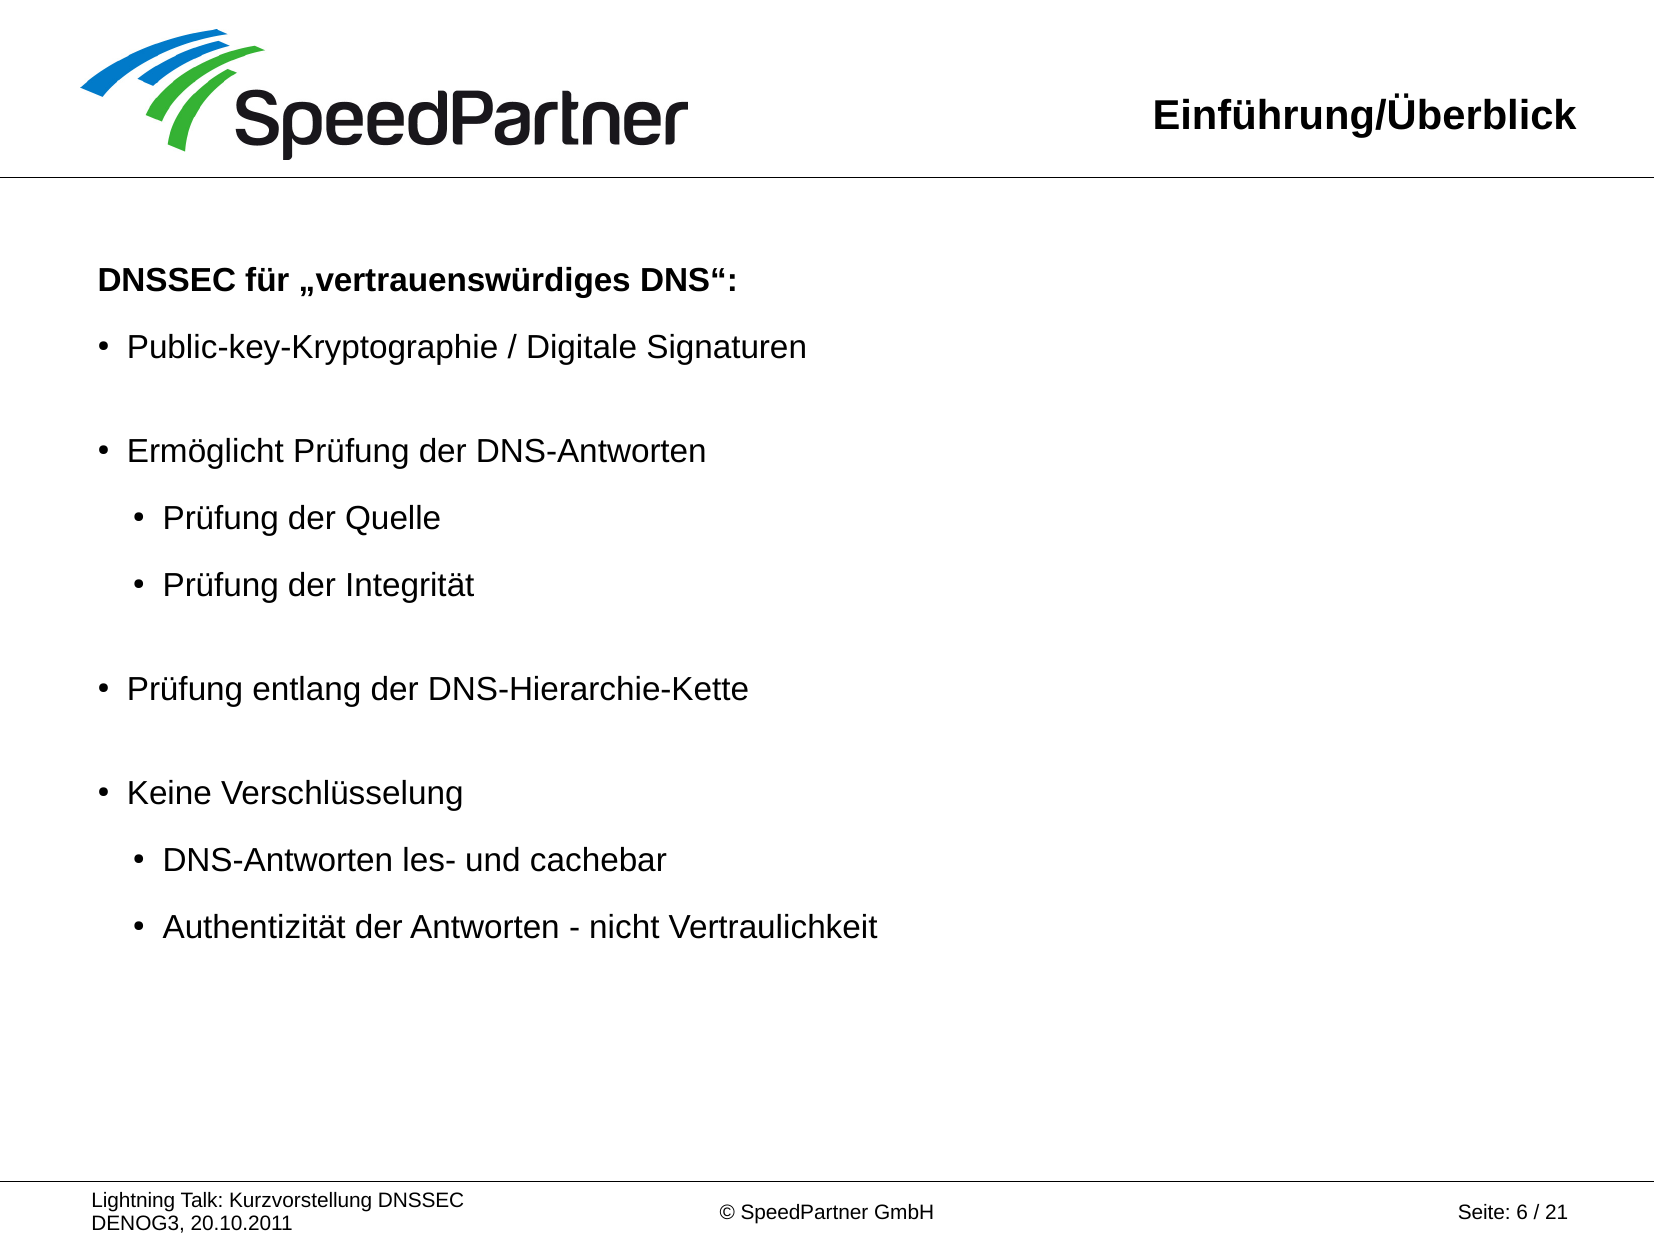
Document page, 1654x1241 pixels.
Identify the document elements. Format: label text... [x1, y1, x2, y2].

text_box DNSSEC für „vertrauenswürdiges DNS“: Public-key-Kryptographie / Digitale Signaturen Ermöglicht Prüfung der DNS-Antworten Prüfung der Quelle Prüfung der Integrität Prüfung entlang der DNS-Hierarchie-Kette Keine Verschlüsselung DNS-Antworten les- und cachebar Authentizität der Antworten - nicht Vertraulichkeit [82, 253, 1565, 1151]
picture [80, 29, 688, 160]
title Einführung/Überblick [590, 70, 1577, 160]
